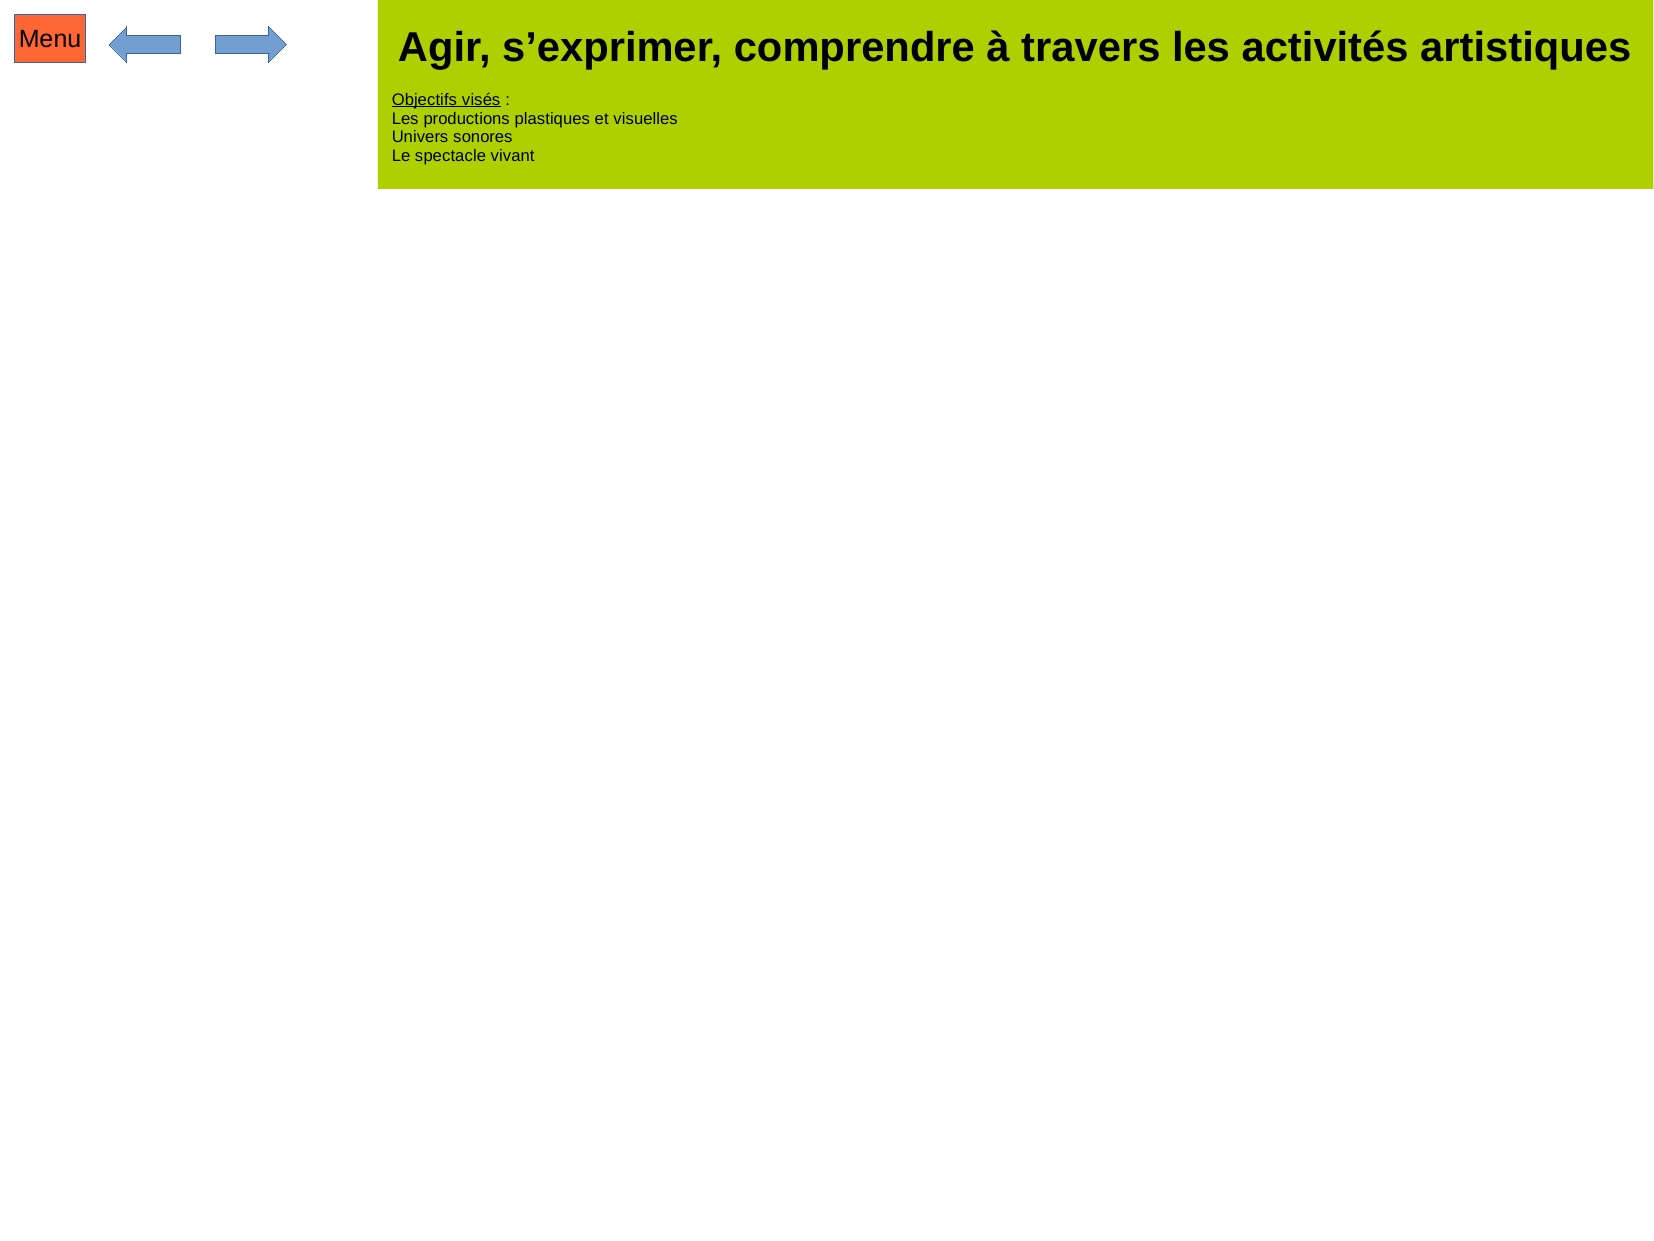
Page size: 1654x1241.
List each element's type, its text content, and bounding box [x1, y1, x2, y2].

text_box Objectifs visés : Les productions plastiques et visuelles Univers sonores Le spectacle vivant [377, 82, 898, 173]
text_box [109, 26, 181, 63]
text_box Menu [14, 14, 86, 63]
text_box Agir, s’exprimer, comprendre à travers les activités artistiques [383, 16, 1647, 174]
text_box [377, 0, 1654, 189]
text_box [215, 26, 287, 63]
